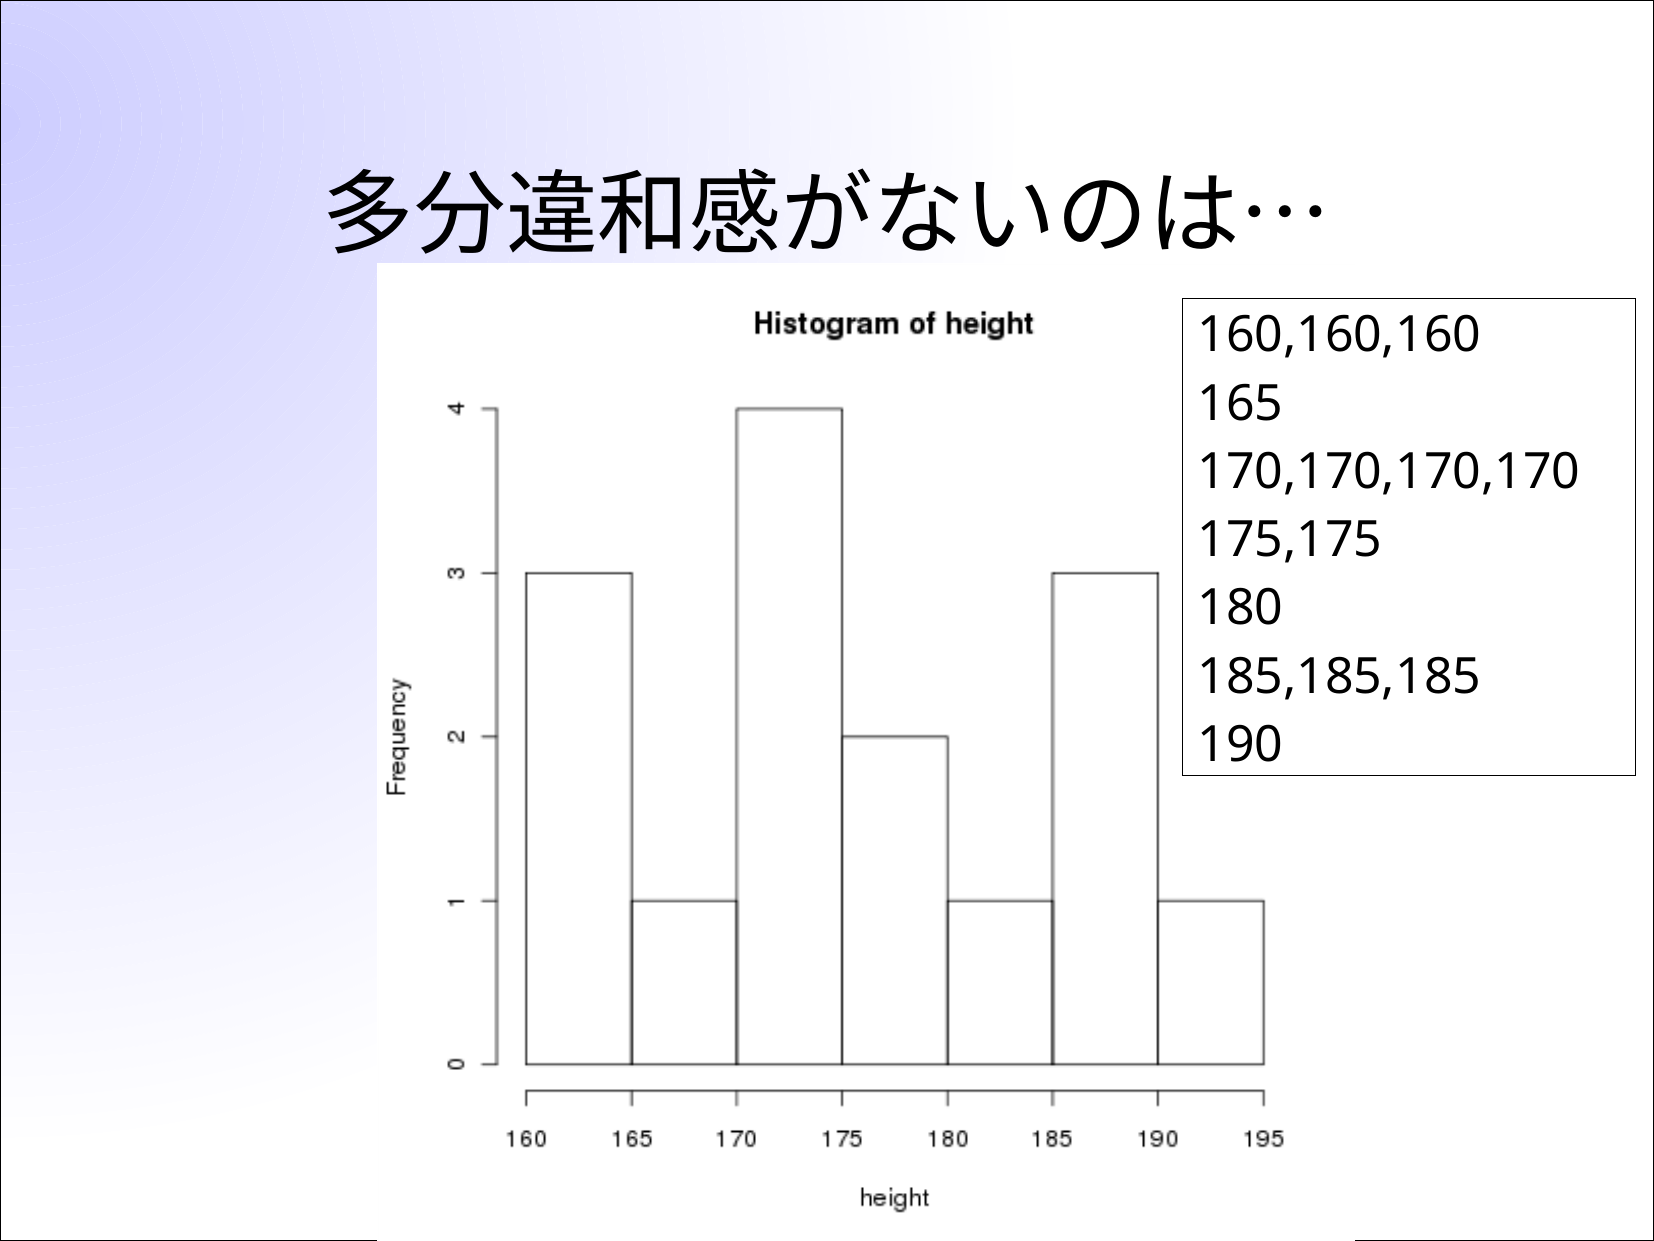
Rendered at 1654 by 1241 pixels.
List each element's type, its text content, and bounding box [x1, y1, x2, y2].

title 多分違和感がないのは… [121, 102, 1534, 311]
picture [377, 263, 1355, 1241]
text_box 160,160,160 165 170,170,170,170 175,175 180 185,185,185 190 [1182, 298, 1636, 776]
